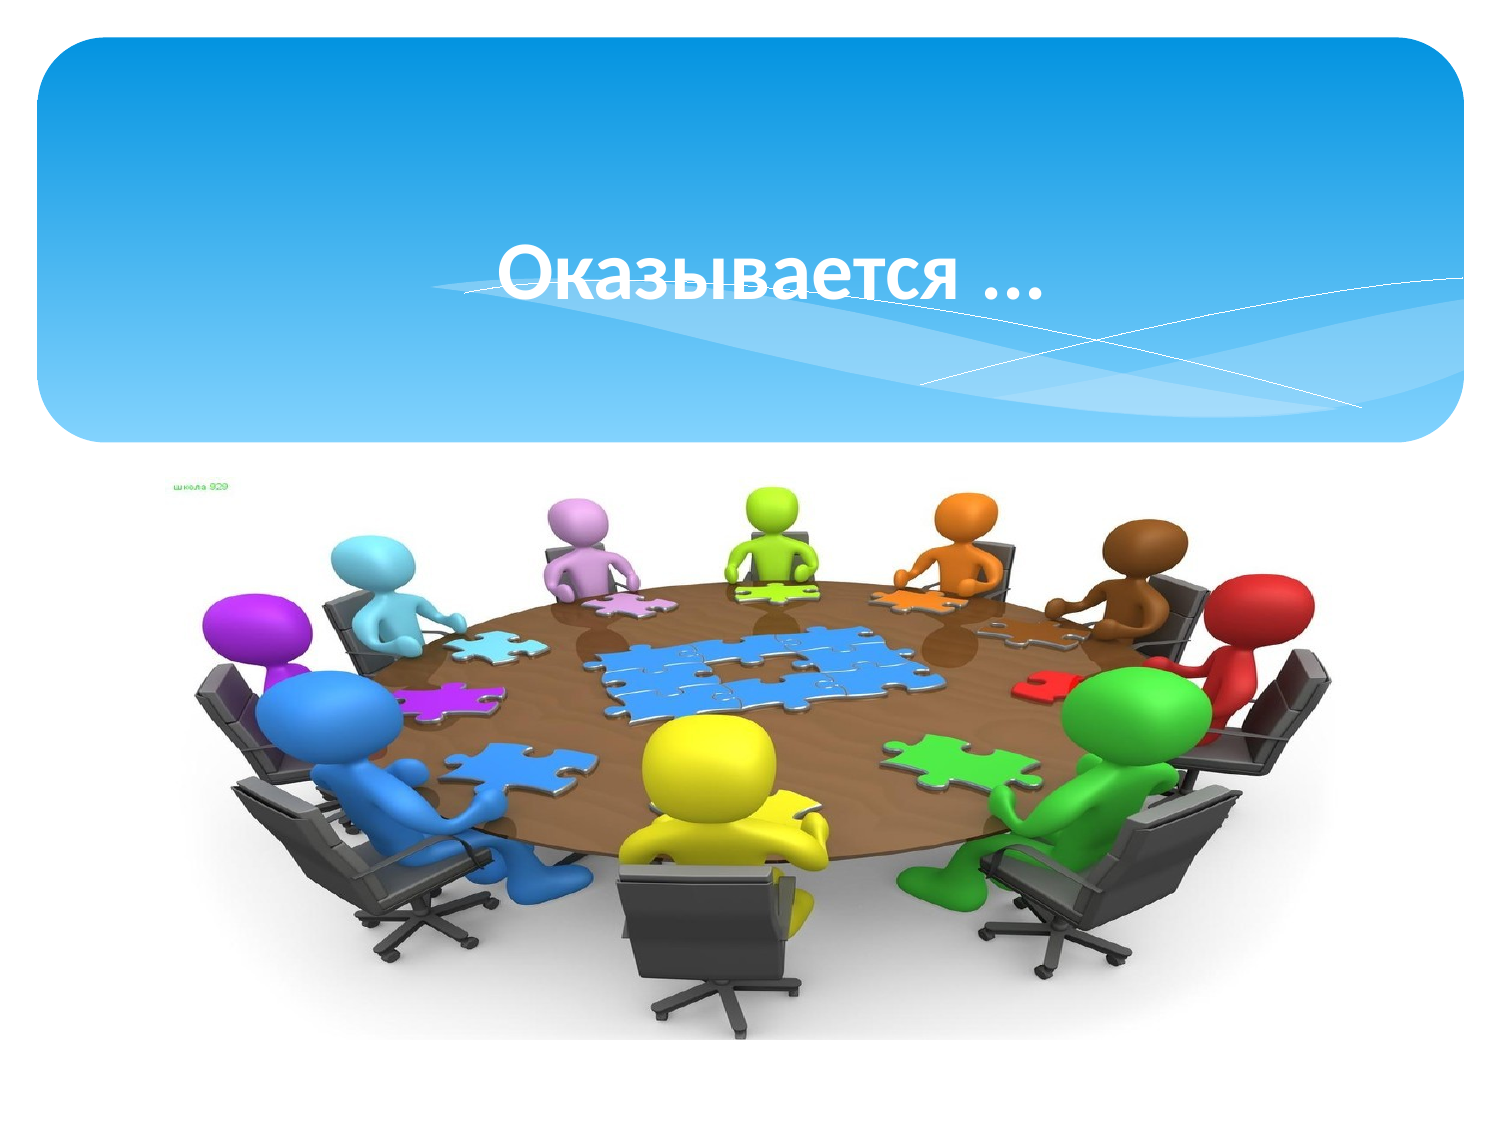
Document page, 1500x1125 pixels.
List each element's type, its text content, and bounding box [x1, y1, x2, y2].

picture [165, 477, 1361, 1040]
title Оказывается ... [75, 55, 1425, 261]
list [143, 438, 1359, 1005]
